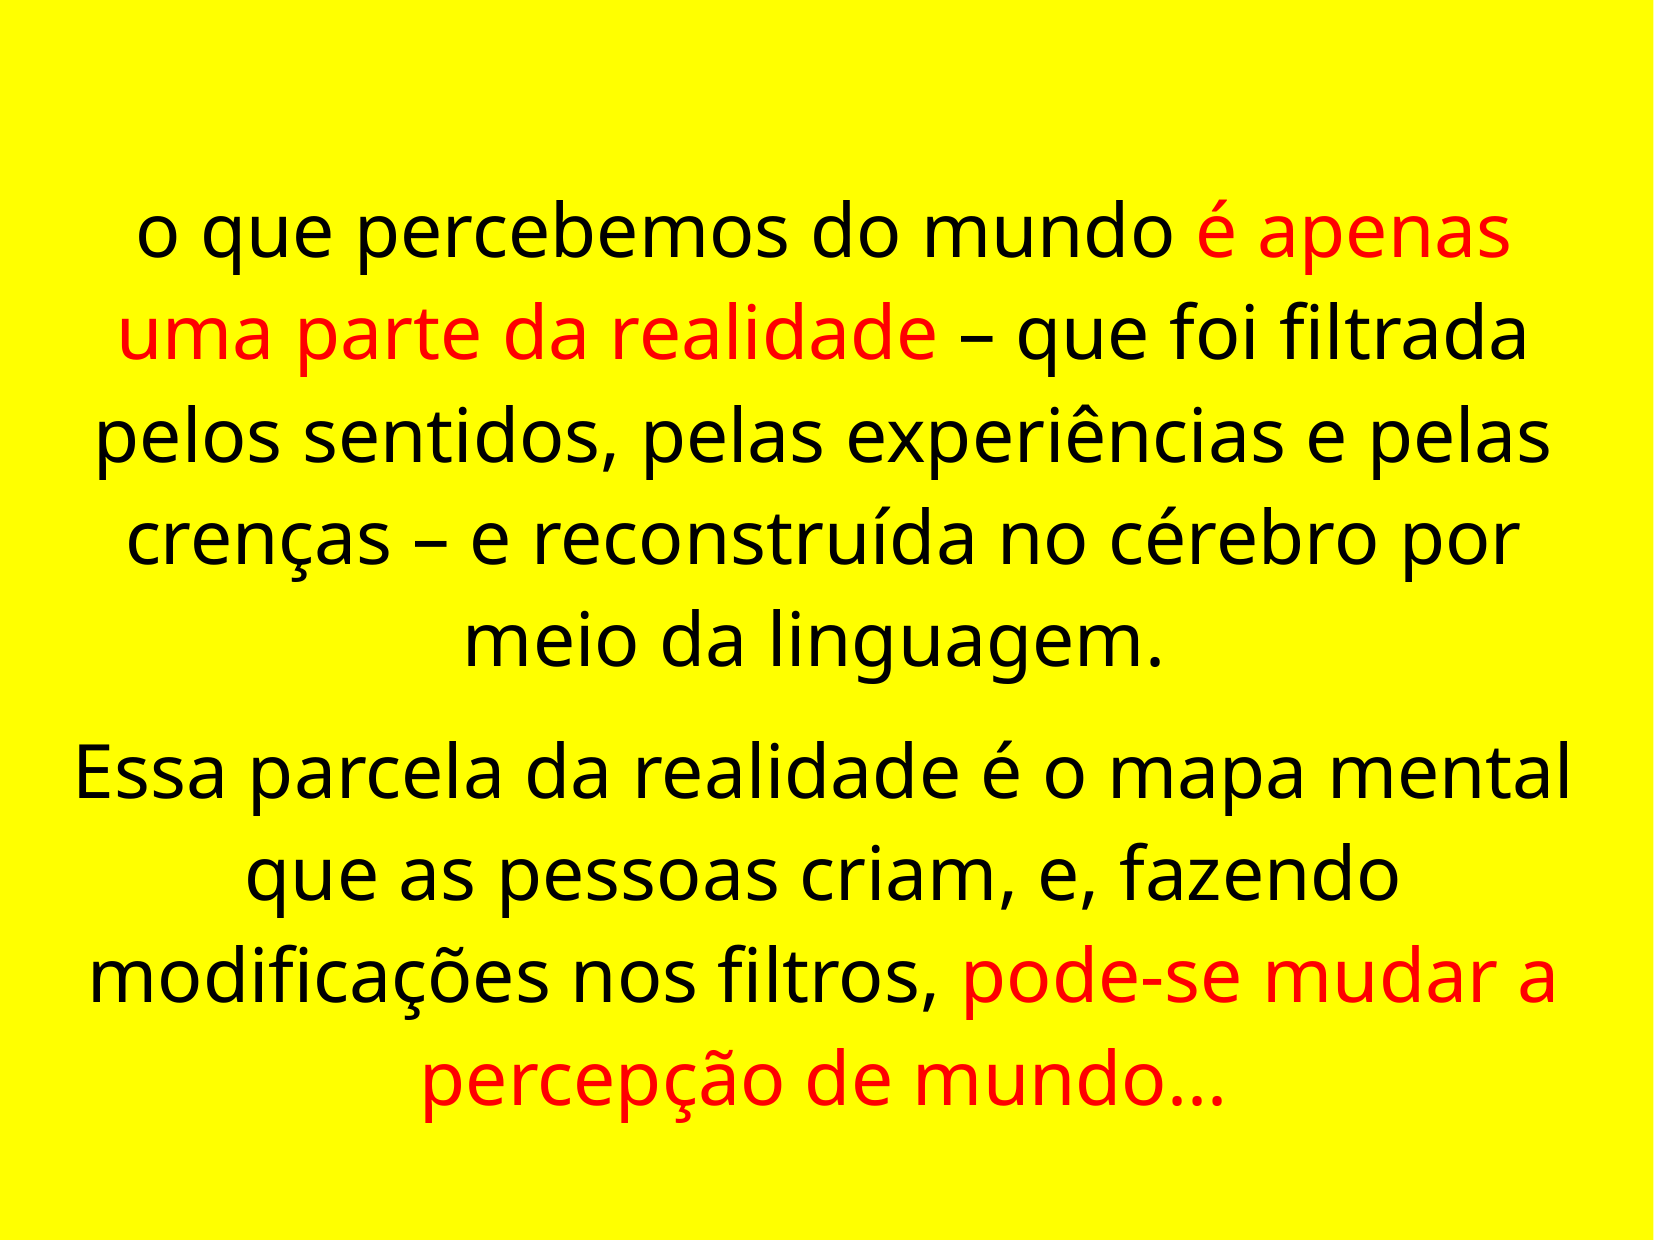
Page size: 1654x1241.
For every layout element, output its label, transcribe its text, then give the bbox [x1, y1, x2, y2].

list o que percebemos do mundo é apenas uma parte da realidade – que foi filtrada pelos sentidos, pelas experiências e pelas crenças – e reconstruída no cérebro por meio da linguagem. Essa parcela da realidade é o mapa mental que as pessoas criam, e, fazendo modificações nos filtros, pode-se mudar a percepção de mundo... [70, 177, 1577, 927]
